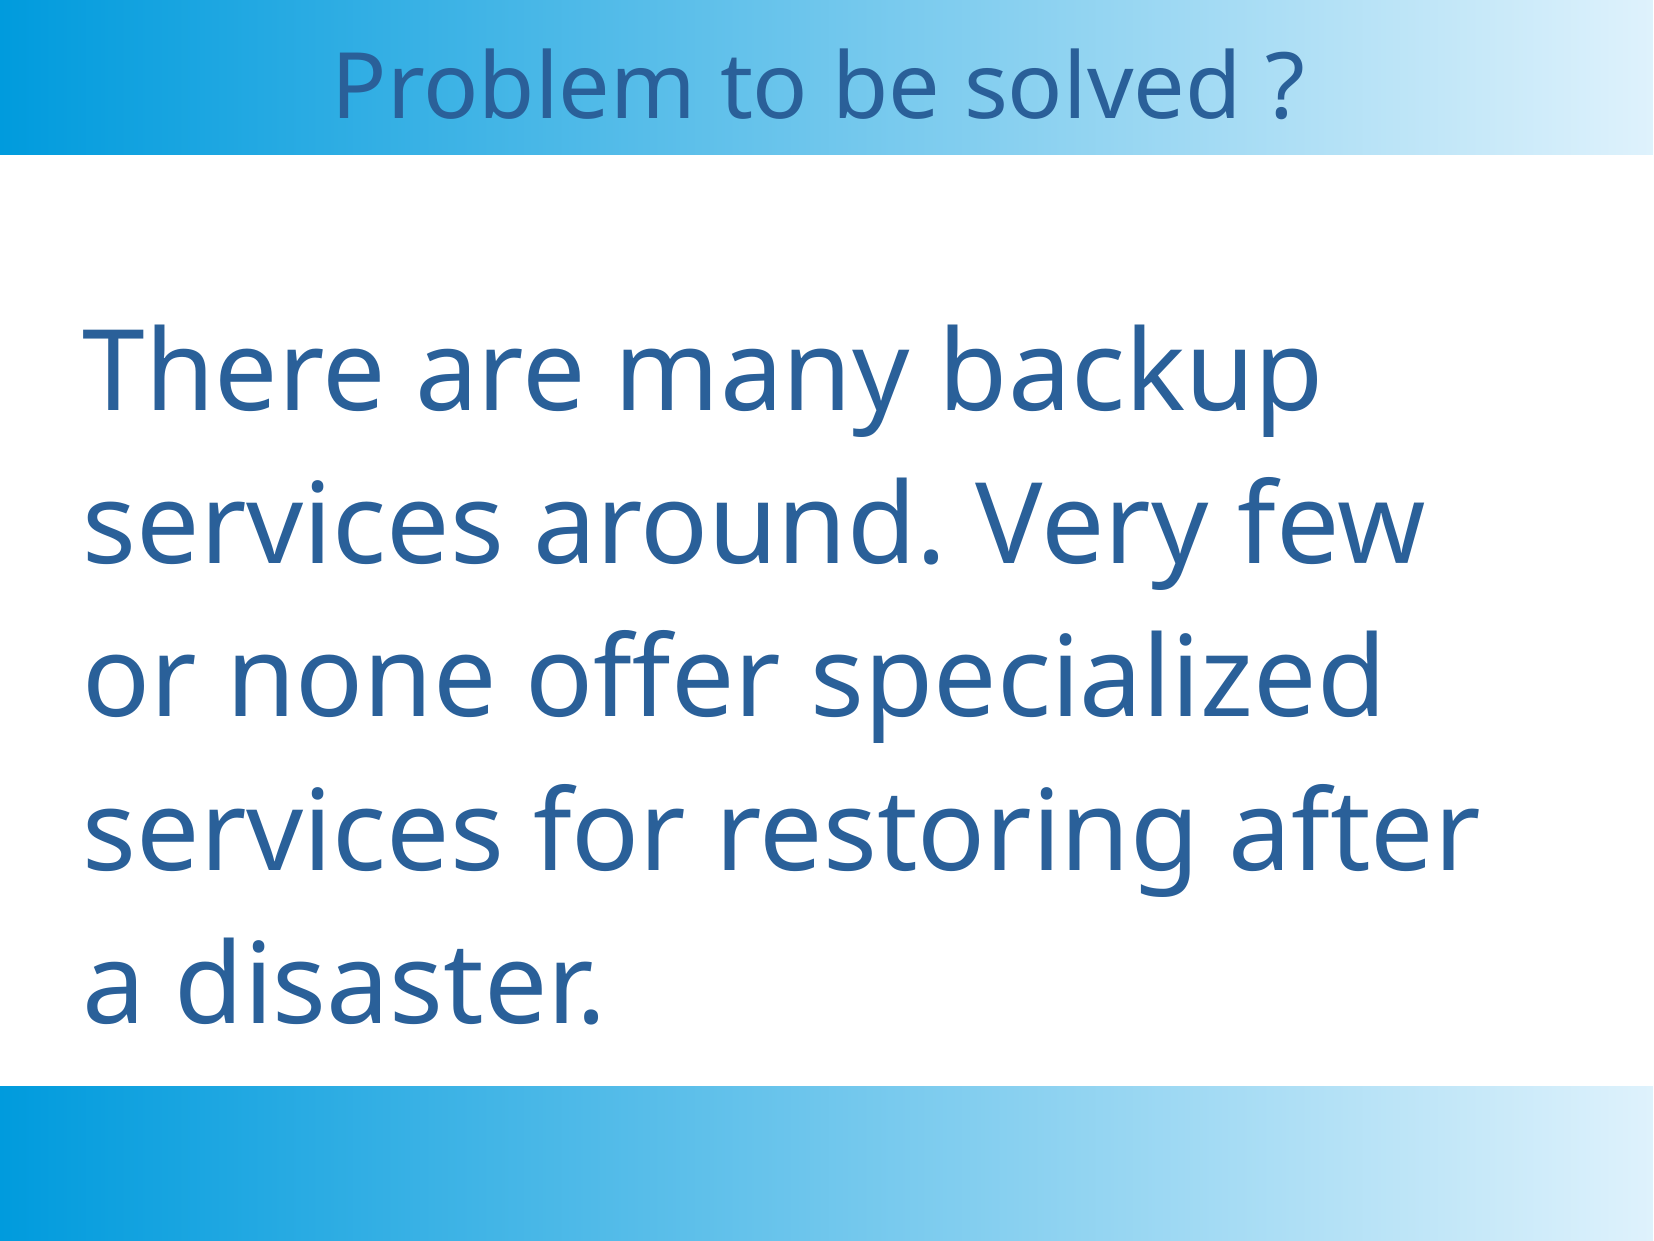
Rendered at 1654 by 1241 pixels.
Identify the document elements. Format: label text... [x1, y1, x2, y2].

title Problem to be solved ? [75, 30, 1564, 138]
list There are many backup services around. Very few or none offer specialized services for restoring after a disaster. [82, 290, 1571, 1010]
